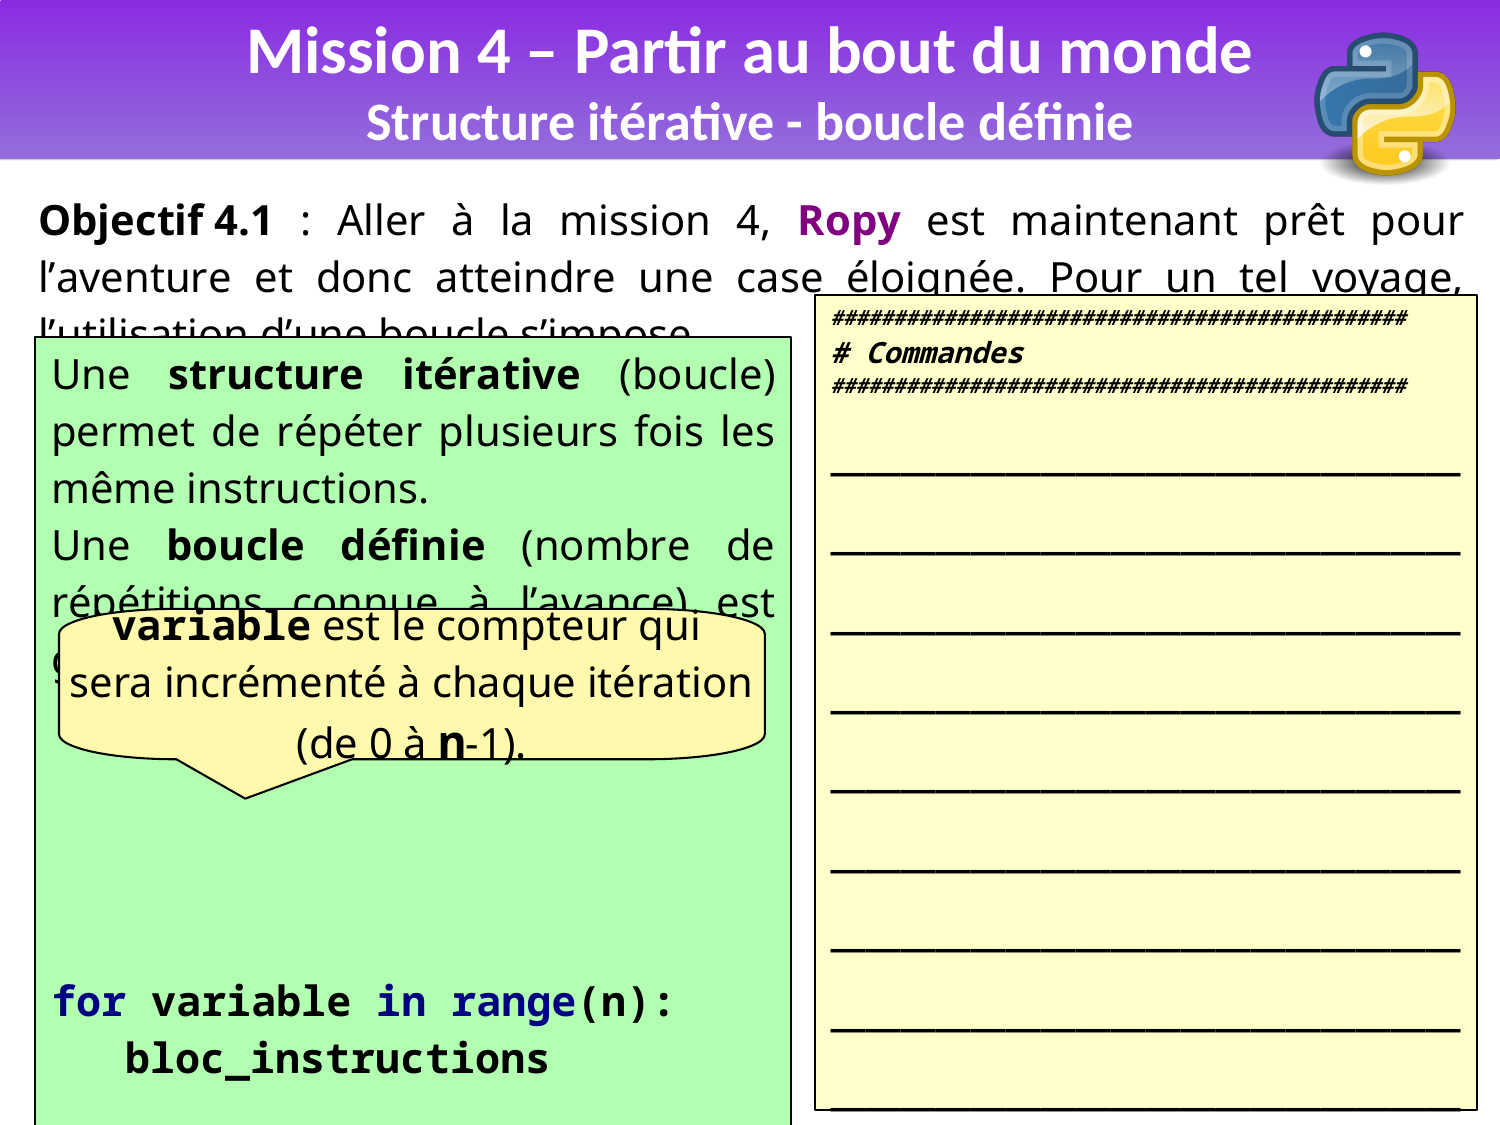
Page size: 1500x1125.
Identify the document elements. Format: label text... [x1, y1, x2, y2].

picture [1305, 29, 1465, 183]
text_box variable est le compteur qui sera incrémenté à chaque itération (de 0 à n-1). [58, 608, 765, 799]
text_box Mission 4 – Partir au bout du monde Structure itérative - boucle définie [0, 0, 1500, 159]
text_box ############################################## # Commandes ############################################## ____________________________________ ____________________________________ ____________________________________ ____________________________________ ____________________________________ ____________________________________ ____________________________________ ____________________________________ ____________________________________ ____________________________________ ____________________________________ ____________________________________ [814, 295, 1477, 1111]
text_box Objectif 4.1 : Aller à la mission 4, Ropy est maintenant prêt pour l’aventure et donc atteindre une case éloignée. Pour un tel voyage, l’utilisation d’une boucle s’impose. [23, 183, 1480, 324]
text_box Une structure itérative (boucle) permet de répéter plusieurs fois les même instructions. Une boucle définie (nombre de répétitions connue à l’avance) est gérée par un compteur. for variable in range(n): bloc_instructions Par exemple : répéter 3 fois l’avancement d’un pas du robot : for i in range(3): rp_avancer() [35, 336, 792, 1108]
